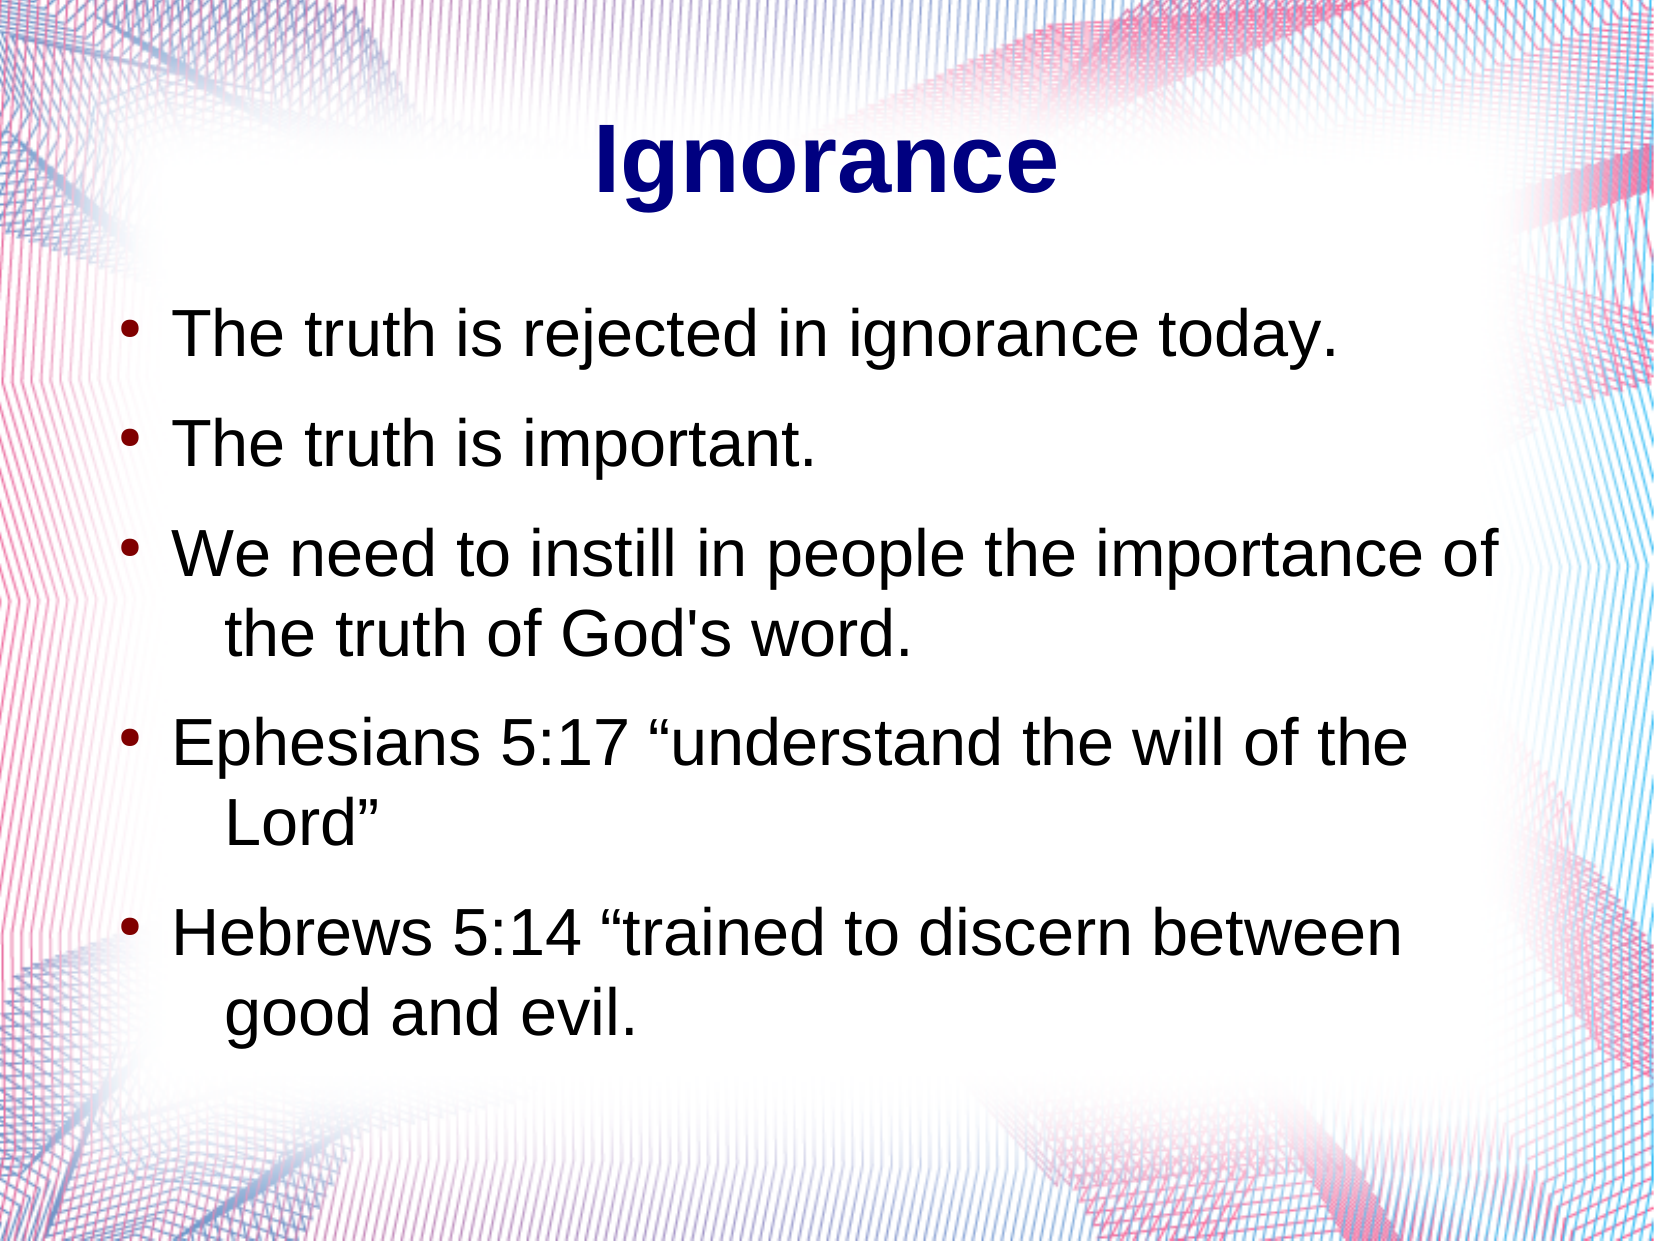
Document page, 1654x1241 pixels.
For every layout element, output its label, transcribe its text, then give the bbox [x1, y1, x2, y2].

list The truth is rejected in ignorance today. The truth is important. We need to instill in people the importance of the truth of God's word. Ephesians 5:17 “understand the will of the Lord” Hebrews 5:14 “trained to discern between good and evil. [82, 290, 1571, 1109]
title Ignorance [82, 49, 1571, 257]
